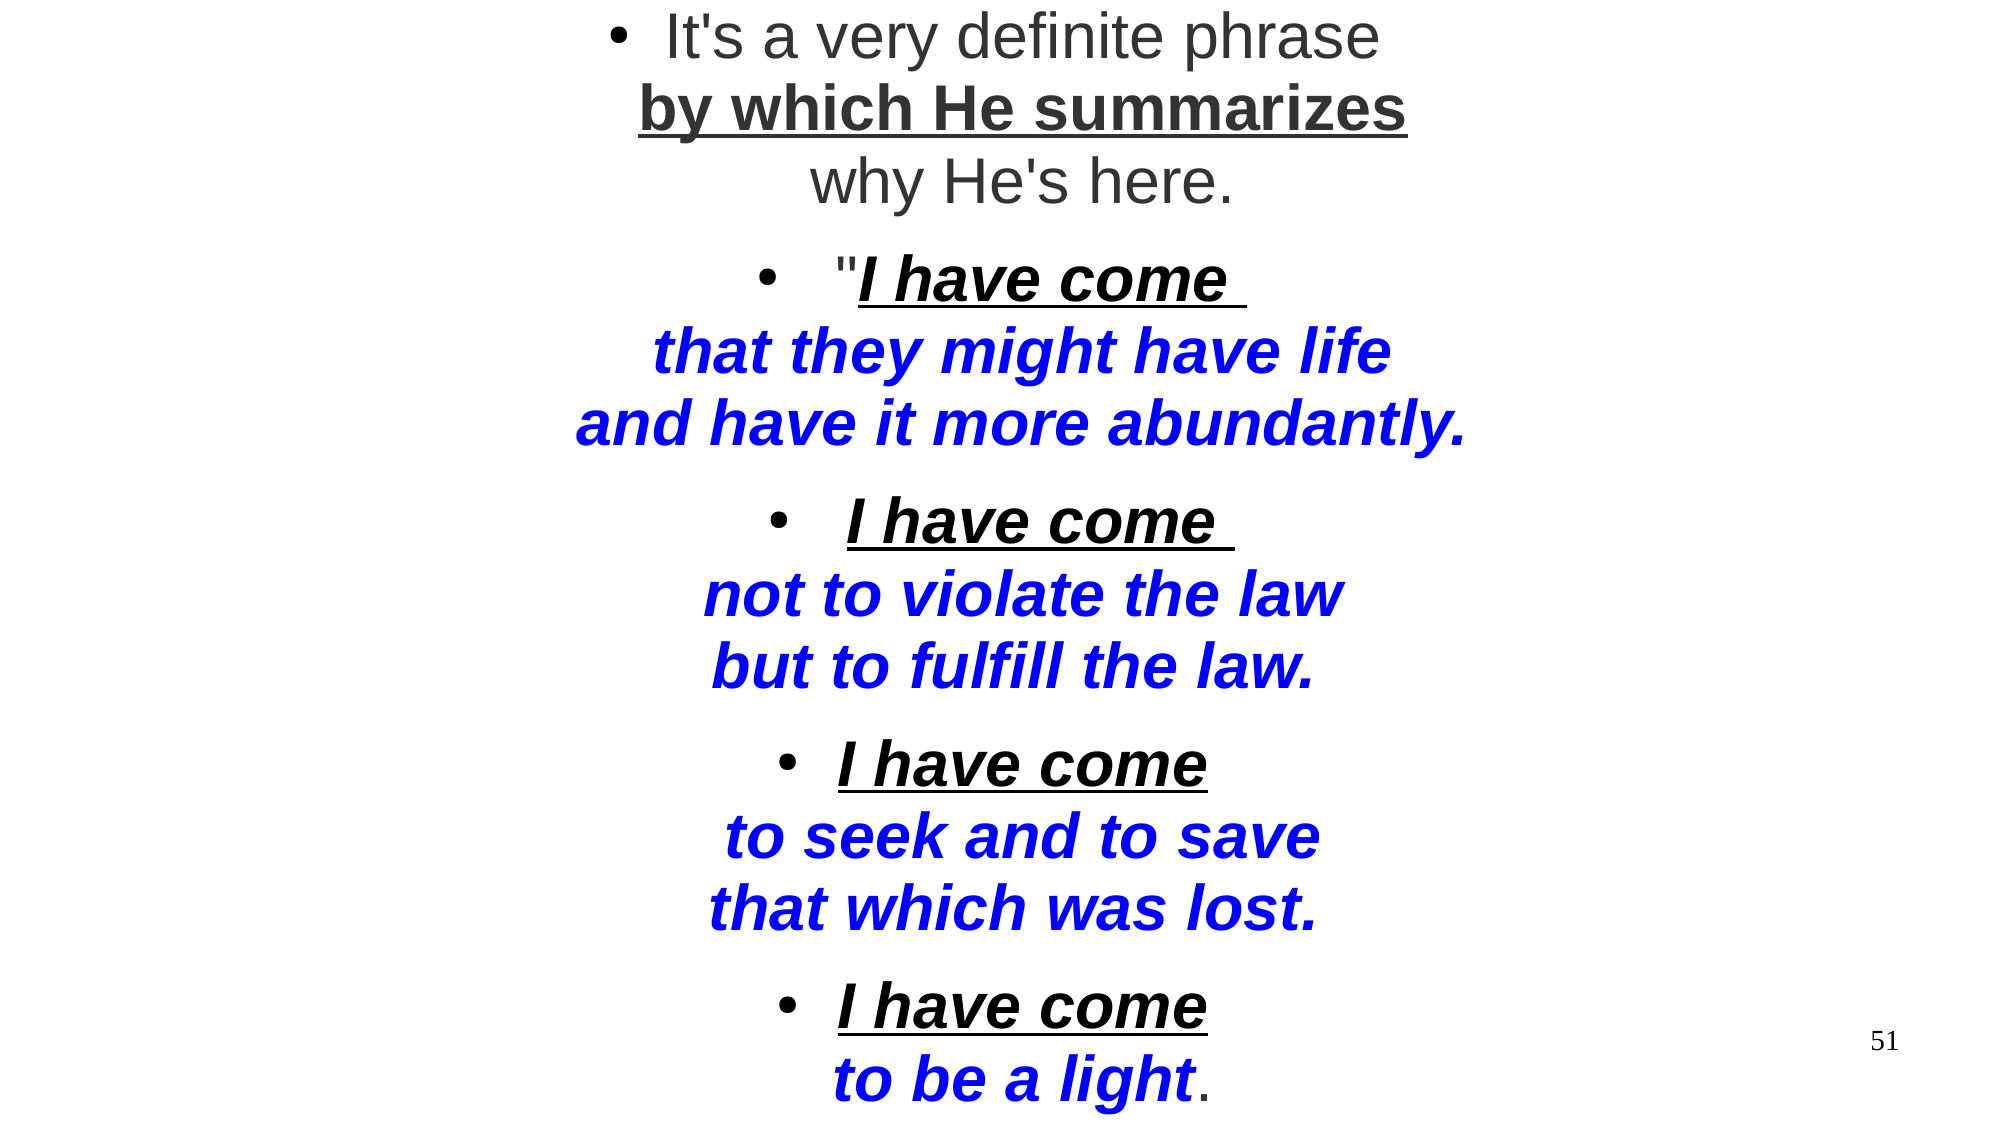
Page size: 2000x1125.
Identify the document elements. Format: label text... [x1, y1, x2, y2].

list It's a very definite phrase by which He summarizes why He's here. "I have come that they might have life and have it more abundantly. I have come not to violate the law but to fulfill the law. I have come to seek and to save that which was lost. I have come to be a light. [0, 0, 1996, 1123]
